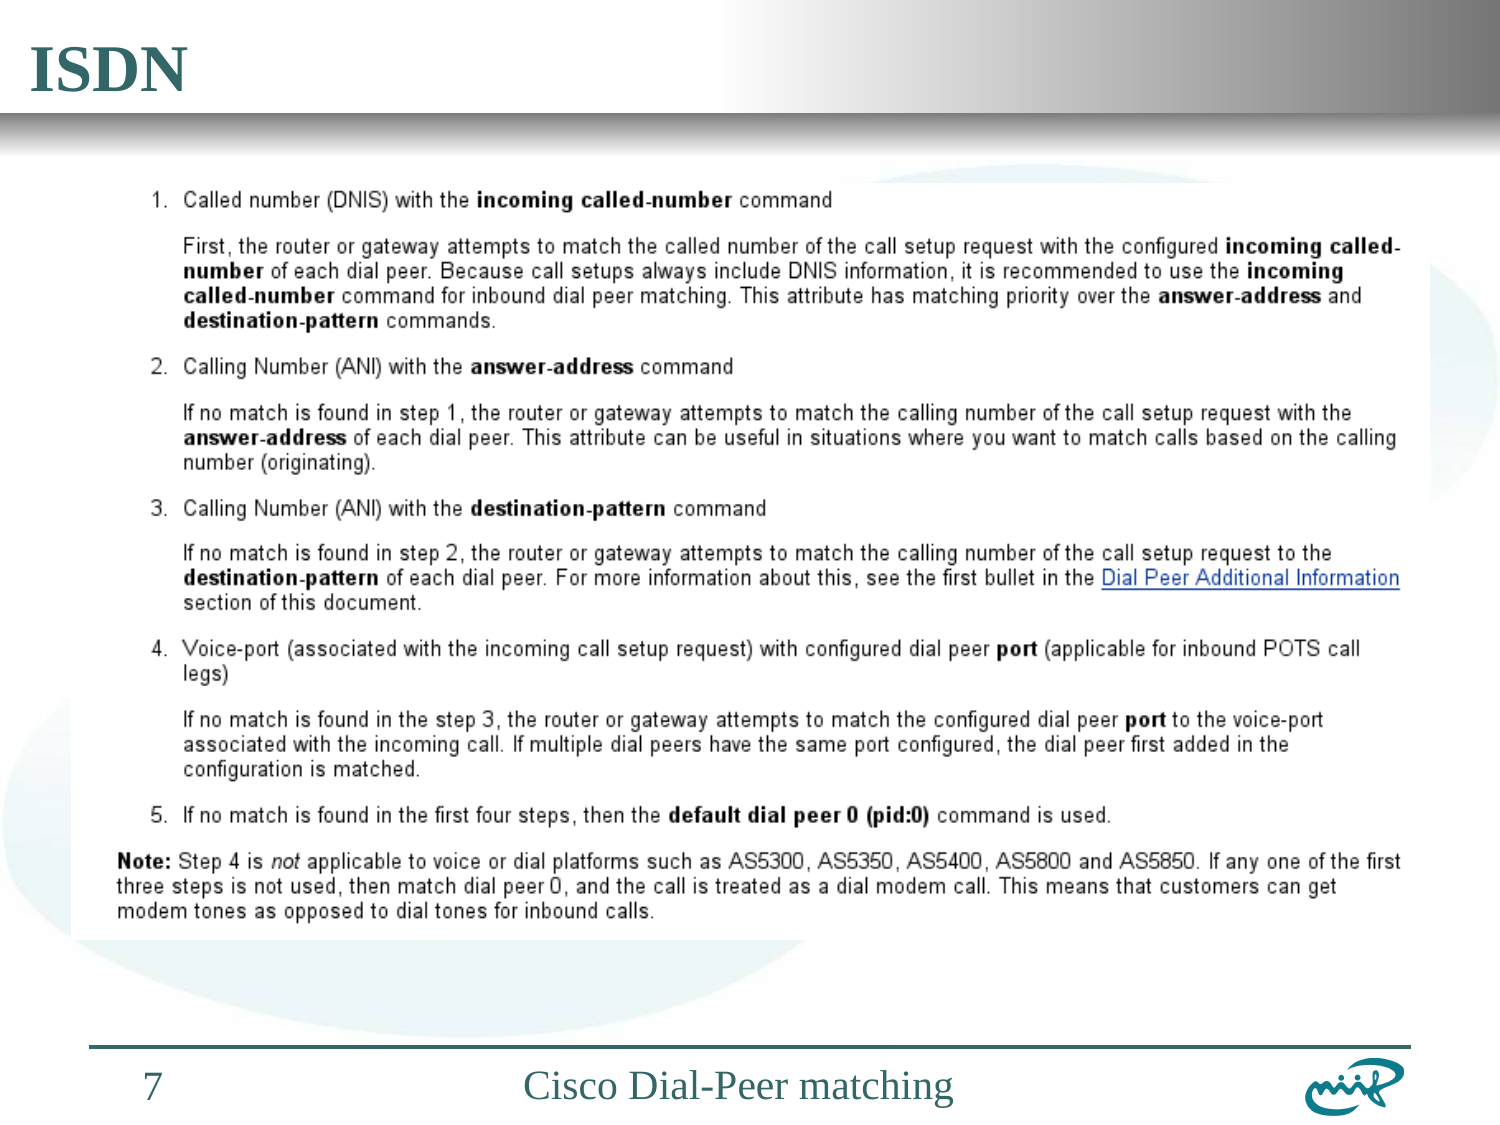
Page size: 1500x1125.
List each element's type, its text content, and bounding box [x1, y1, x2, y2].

picture [1305, 1058, 1404, 1116]
picture [0, 160, 1500, 1042]
title ISDN [14, 15, 1365, 114]
